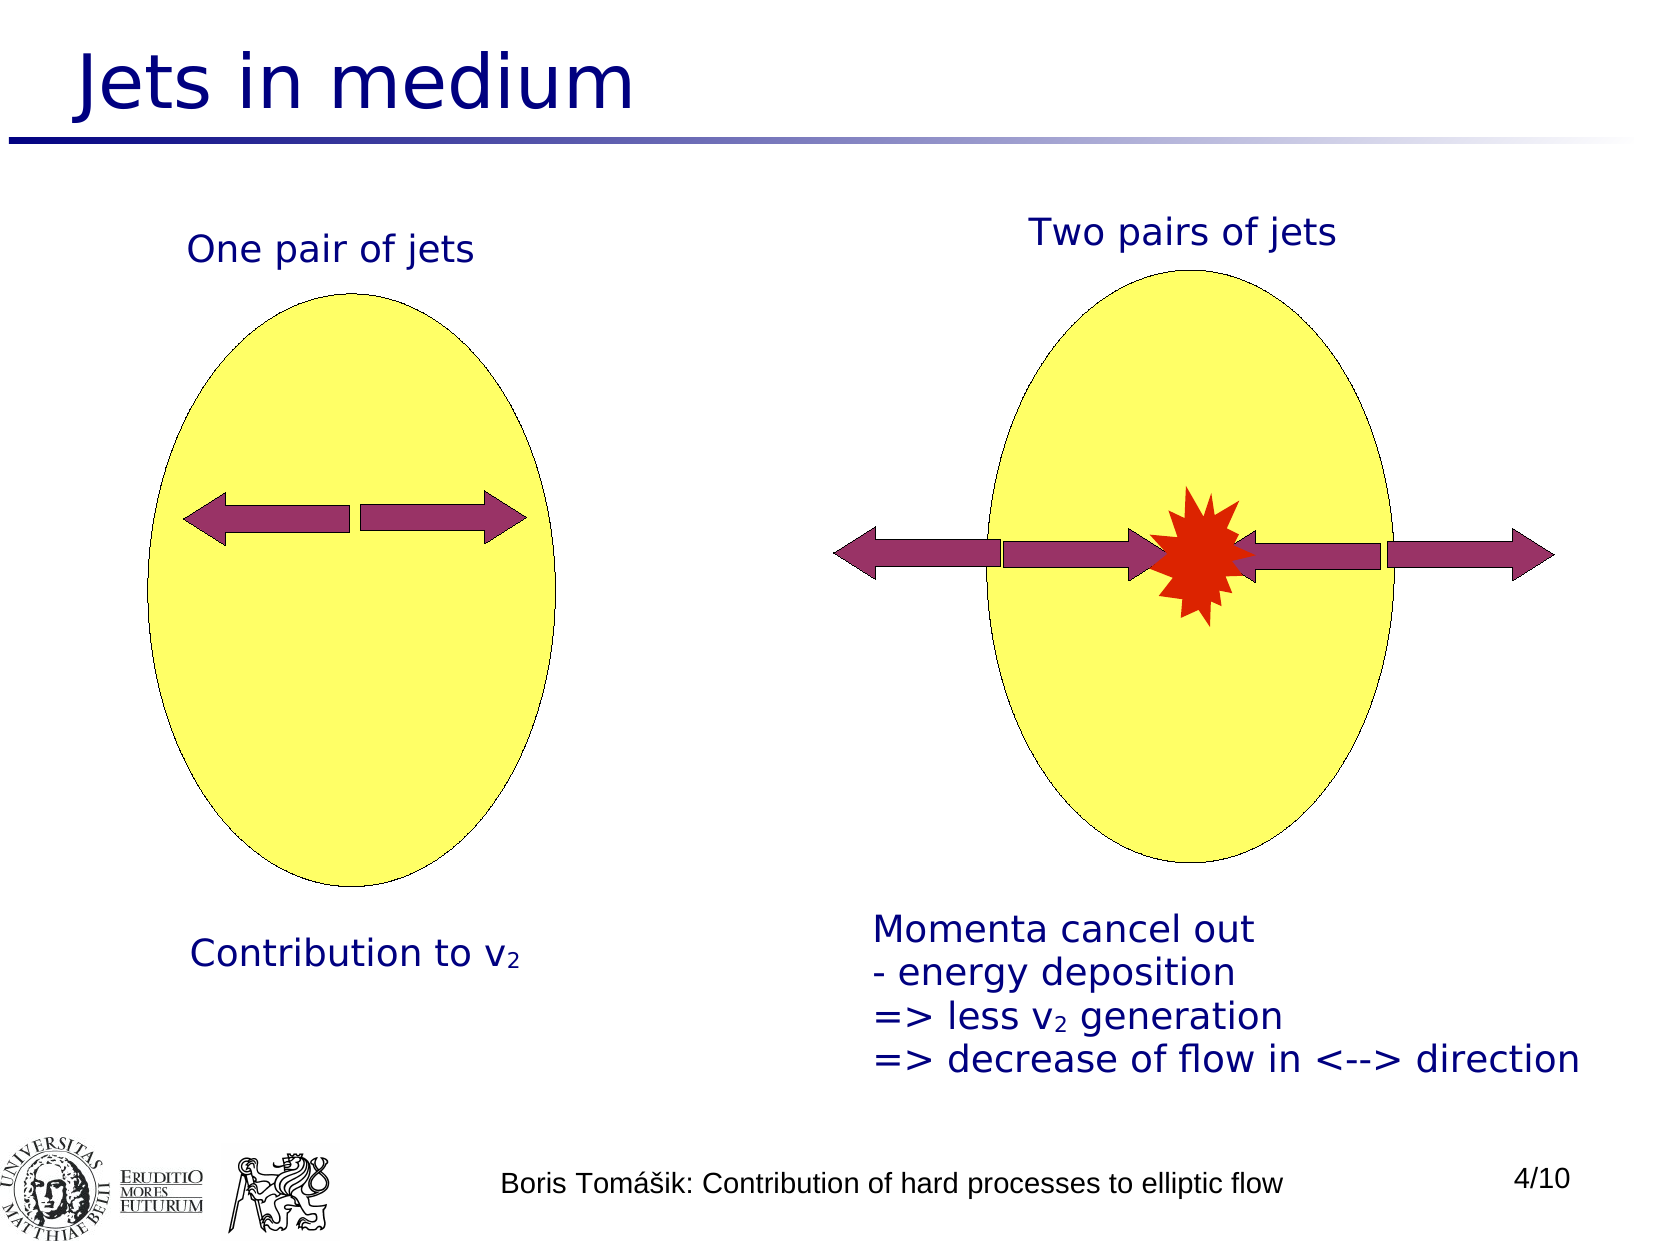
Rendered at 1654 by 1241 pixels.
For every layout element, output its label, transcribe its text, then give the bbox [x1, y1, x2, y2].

text_box Contribution to v2 [174, 923, 536, 995]
title Jets in medium [75, 25, 1565, 141]
text_box [833, 270, 1555, 863]
text_box One pair of jets [171, 220, 491, 280]
text_box Two pairs of jets [1013, 203, 1353, 263]
text_box [147, 293, 556, 887]
picture [221, 1143, 340, 1241]
picture [0, 1137, 203, 1241]
text_box Momenta cancel out - energy deposition => less v2 generation => decrease of flow in <--> direction [857, 900, 1597, 1102]
